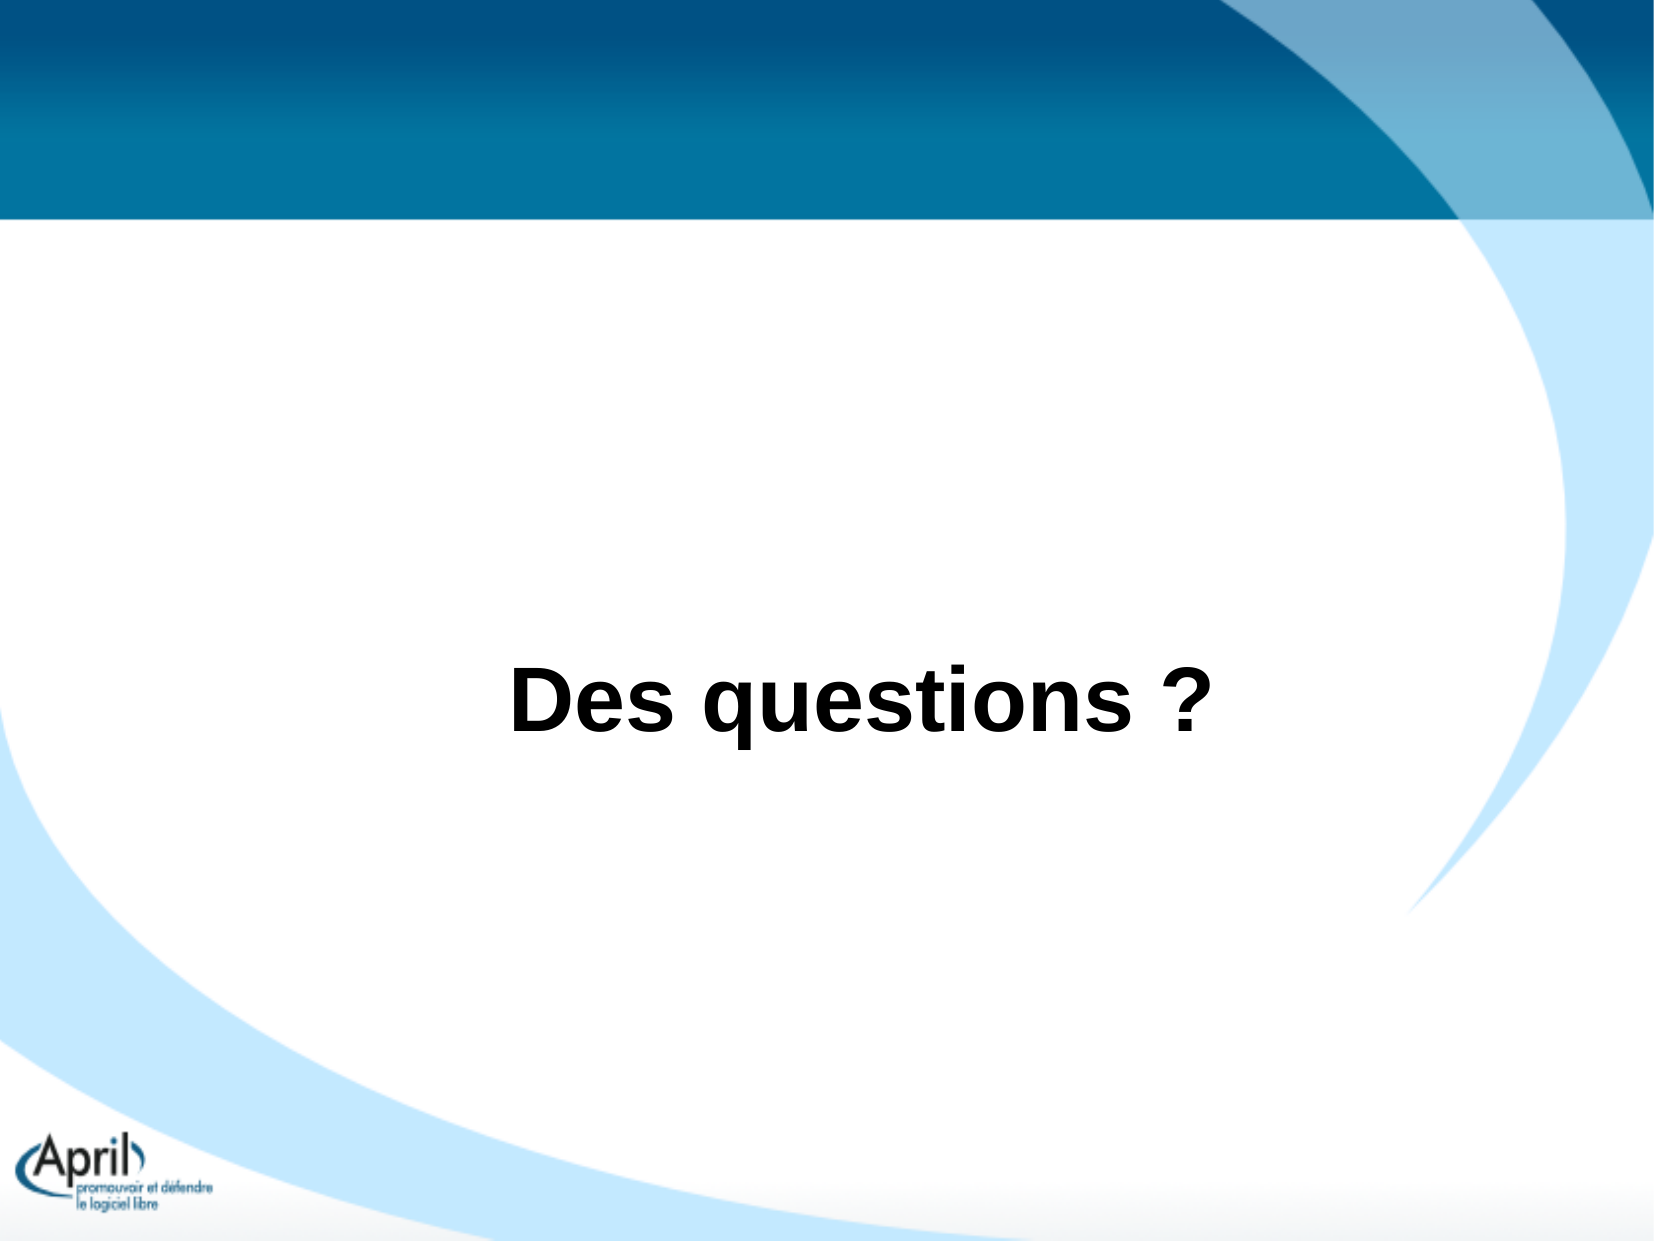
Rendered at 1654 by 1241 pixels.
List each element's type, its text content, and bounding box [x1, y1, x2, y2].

list Des questions ? [82, 290, 1571, 1109]
picture [0, 0, 1654, 1241]
